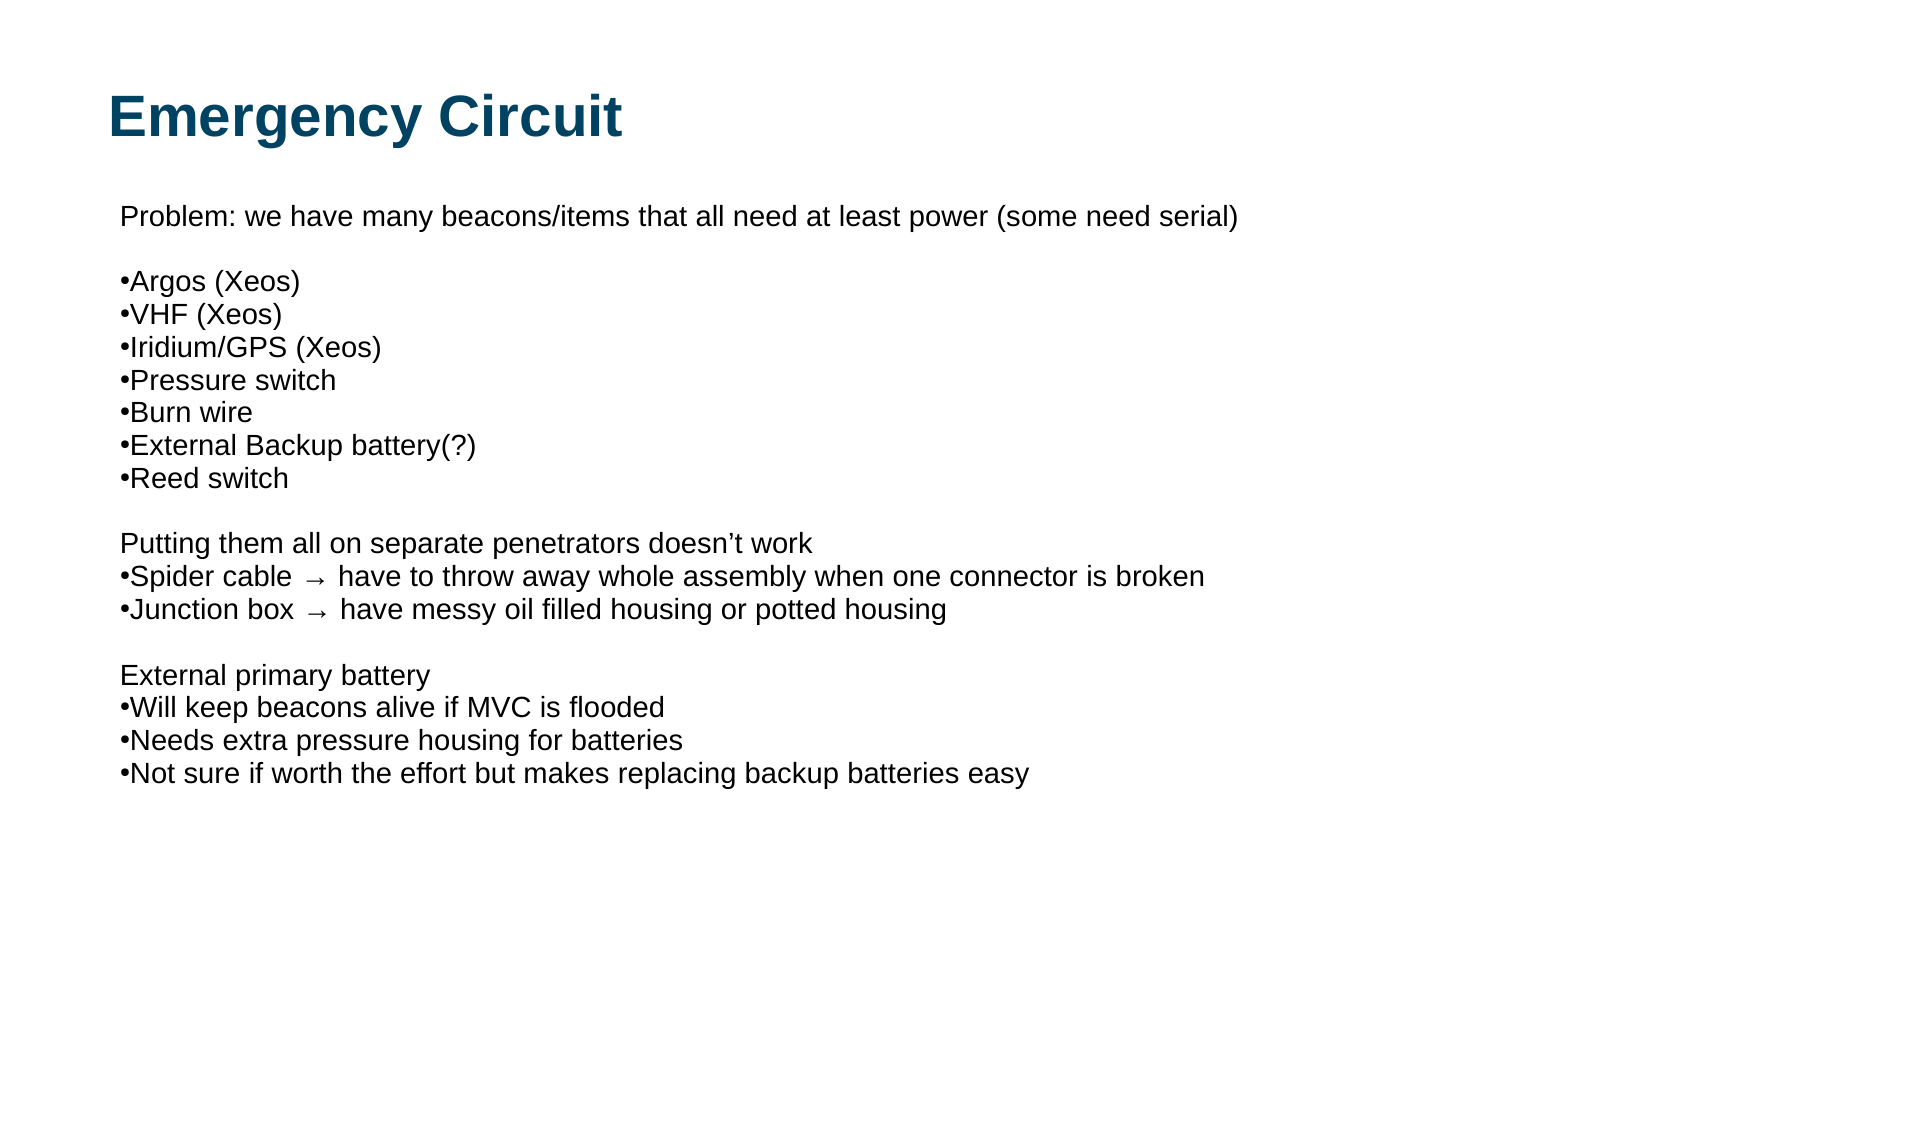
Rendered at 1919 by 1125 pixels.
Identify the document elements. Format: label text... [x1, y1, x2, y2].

title Emergency Circuit [93, 59, 1820, 177]
text_box Problem: we have many beacons/items that all need at least power (some need serial) Argos (Xeos) VHF (Xeos) Iridium/GPS (Xeos) Pressure switch Burn wire External Backup battery(?) Reed switch Putting them all on separate penetrators doesn’t work Spider cable → have to throw away whole assembly when one connector is broken Junction box → have messy oil filled housing or potted housing External primary battery Will keep beacons alive if MVC is flooded Needs extra pressure housing for batteries Not sure if worth the effort but makes replacing backup batteries easy [105, 192, 1801, 871]
